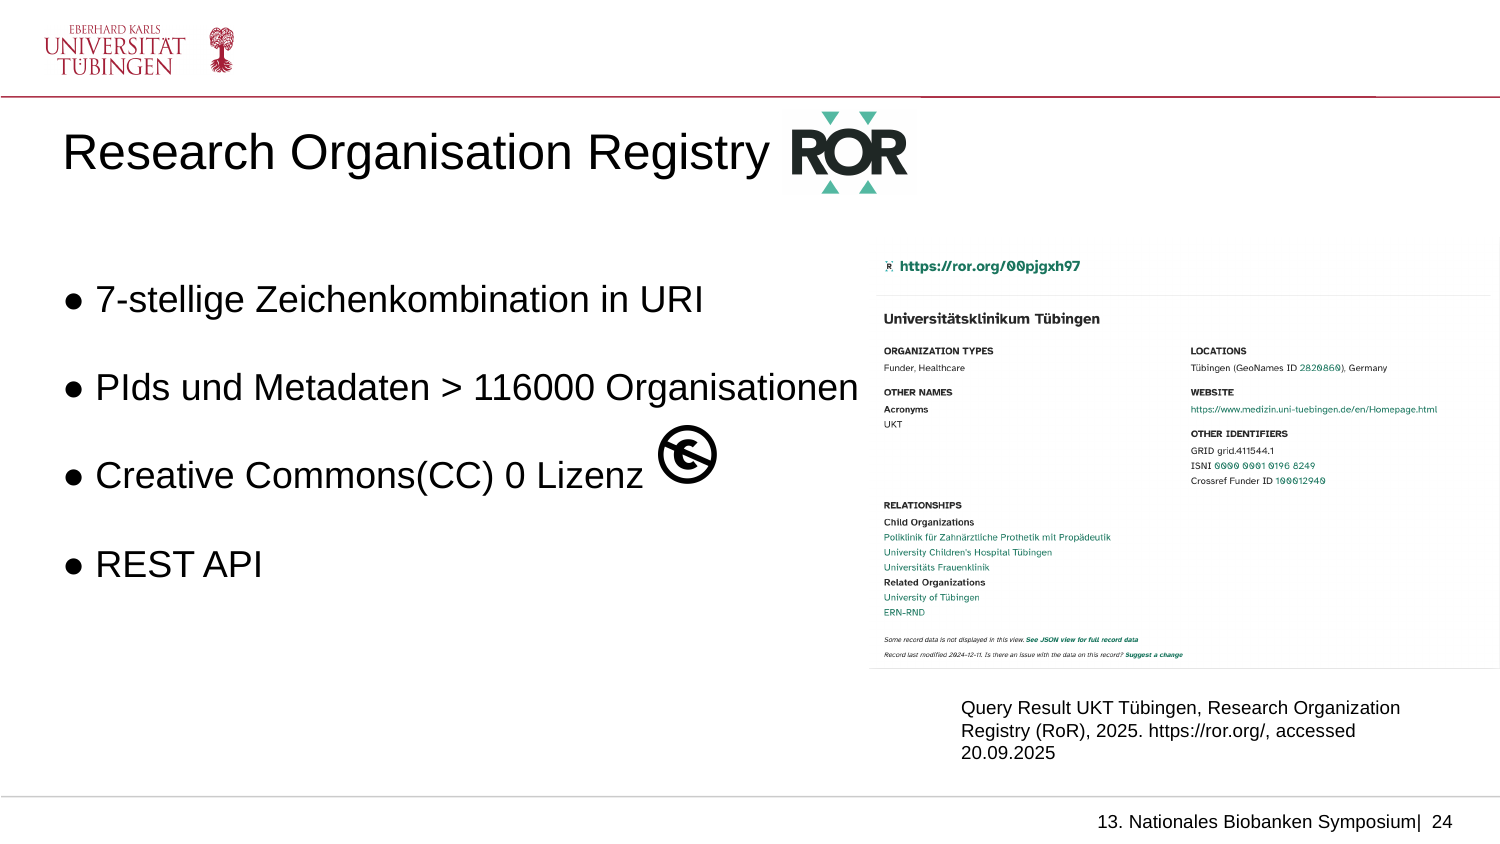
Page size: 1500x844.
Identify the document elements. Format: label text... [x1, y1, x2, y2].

picture [658, 425, 717, 484]
picture [869, 237, 1500, 669]
picture [44, 25, 234, 75]
list ● 7-stellige Zeichenkombination in URI ● PIds und Metadaten > 116000 Organisationen ● Creative Commons(CC) 0 Lizenz ● REST API [47, 237, 1152, 797]
picture [782, 109, 917, 195]
title Research Organisation Registry [47, 104, 1453, 190]
text_box Query Result UKT Tübingen, Research Organization Registry (RoR), 2025. https://ror.org/, accessed 20.09.2025 [946, 680, 1424, 779]
